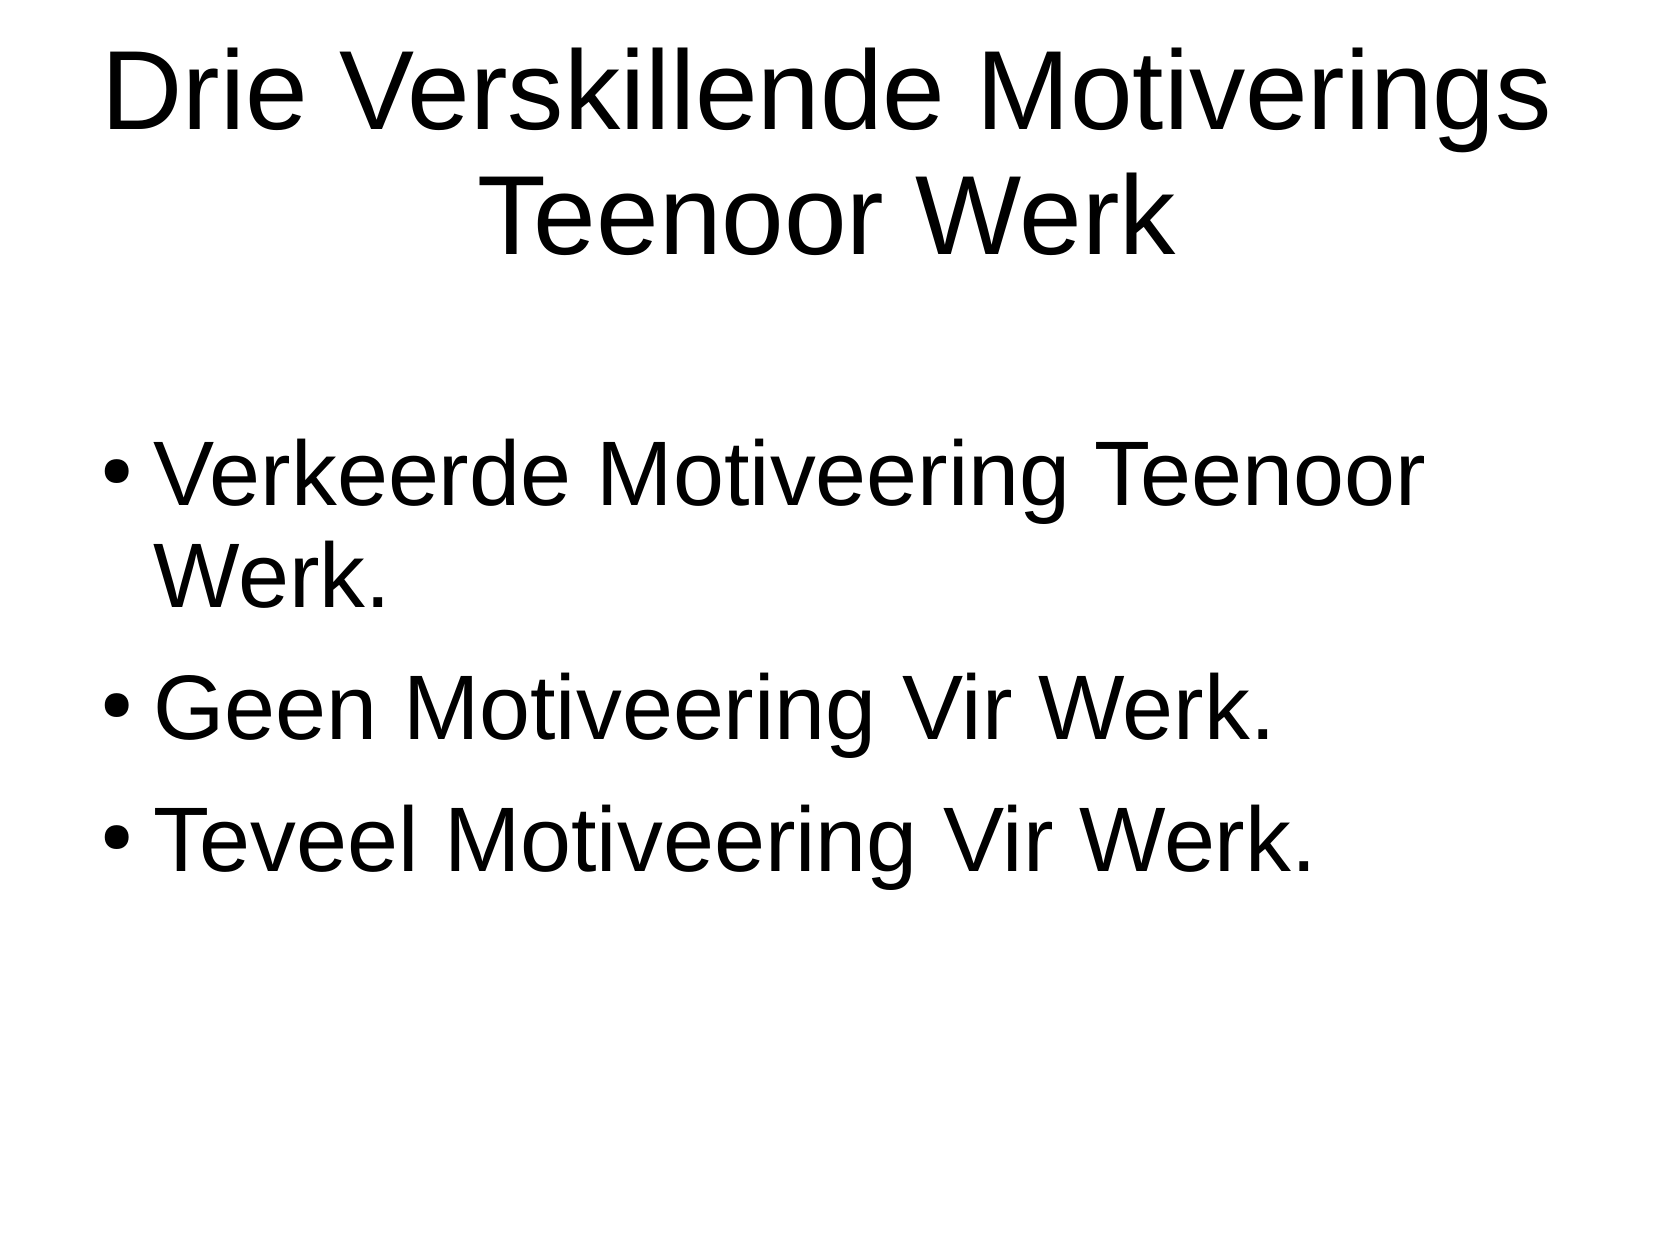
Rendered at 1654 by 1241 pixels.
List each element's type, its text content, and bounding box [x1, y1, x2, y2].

title Drie Verskillende Motiverings Teenoor Werk [82, 27, 1571, 279]
list Verkeerde Motiveering Teenoor Werk. Geen Motiveering Vir Werk. Teveel Motiveering Vir Werk. [82, 290, 1571, 1109]
